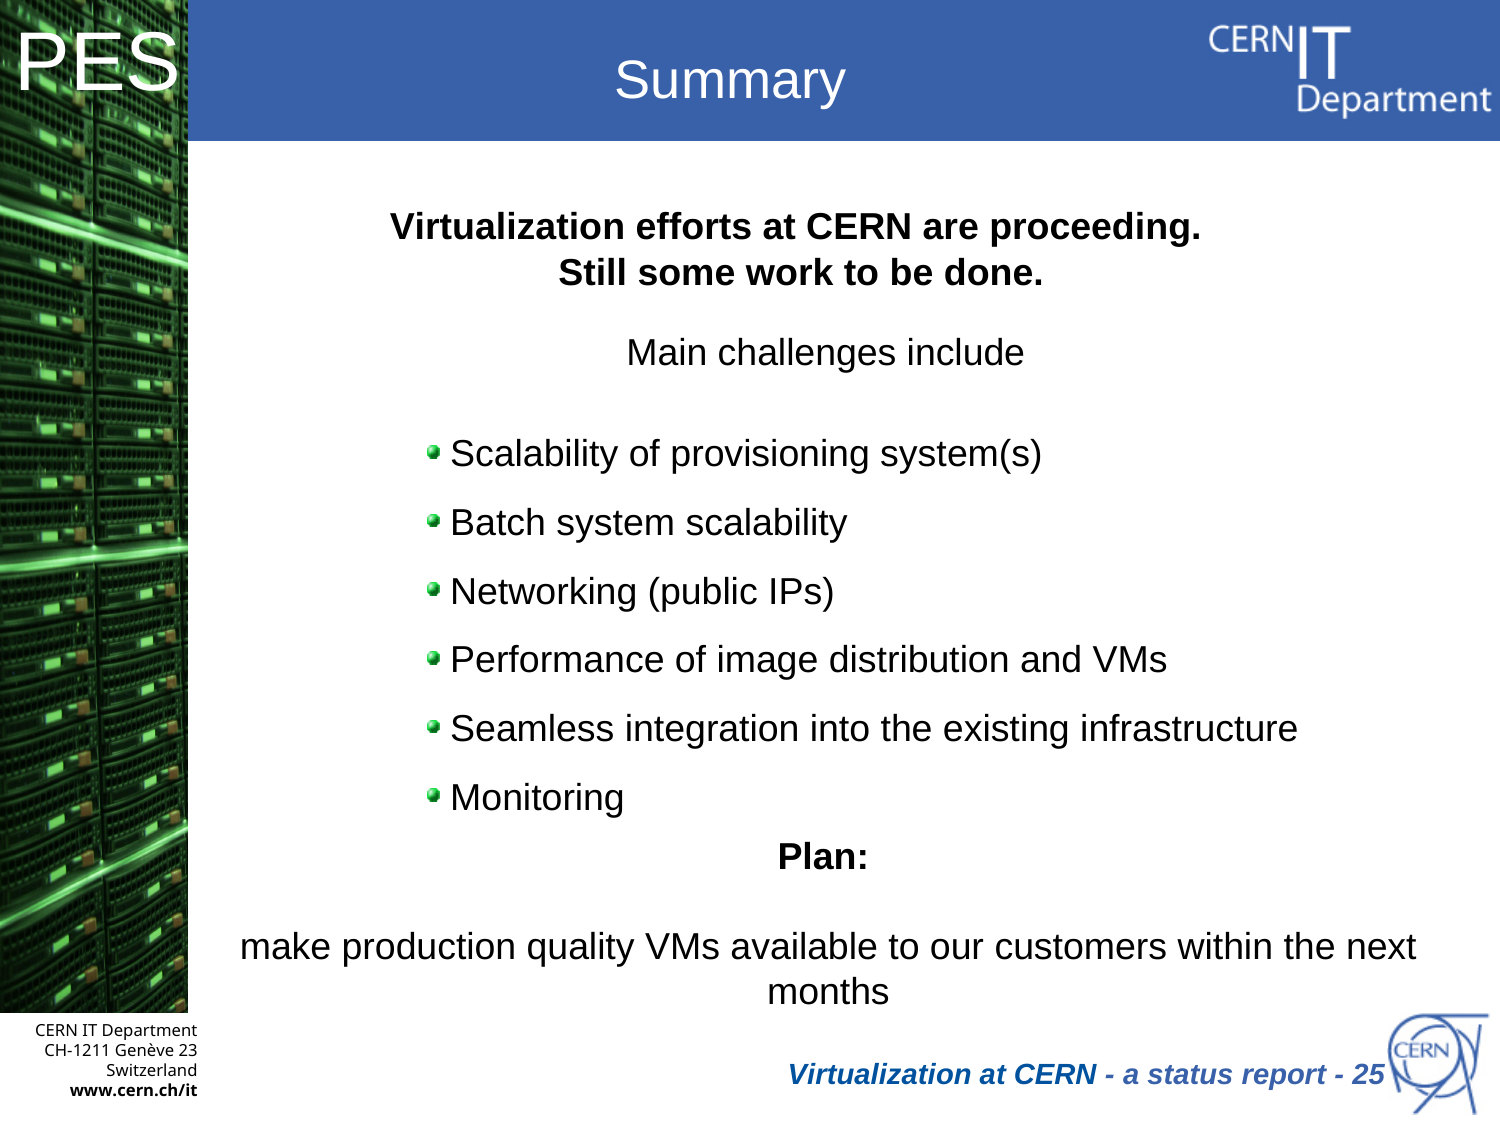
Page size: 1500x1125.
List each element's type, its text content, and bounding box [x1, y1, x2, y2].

text_box Plan: make production quality VMs available to our customers within the next months [225, 825, 1463, 1020]
text_box Main challenges include Scalability of provisioning system(s) Batch system scalability Networking (public IPs) Performance of image distribution and VMs Seamless integration into the existing infrastructure Monitoring [337, 320, 1314, 825]
text_box Summary [600, 37, 863, 118]
text_box Virtualization efforts at CERN are proceeding. Still some work to be done. [375, 195, 1228, 300]
picture [1387, 1012, 1490, 1115]
picture [0, 0, 1500, 1013]
